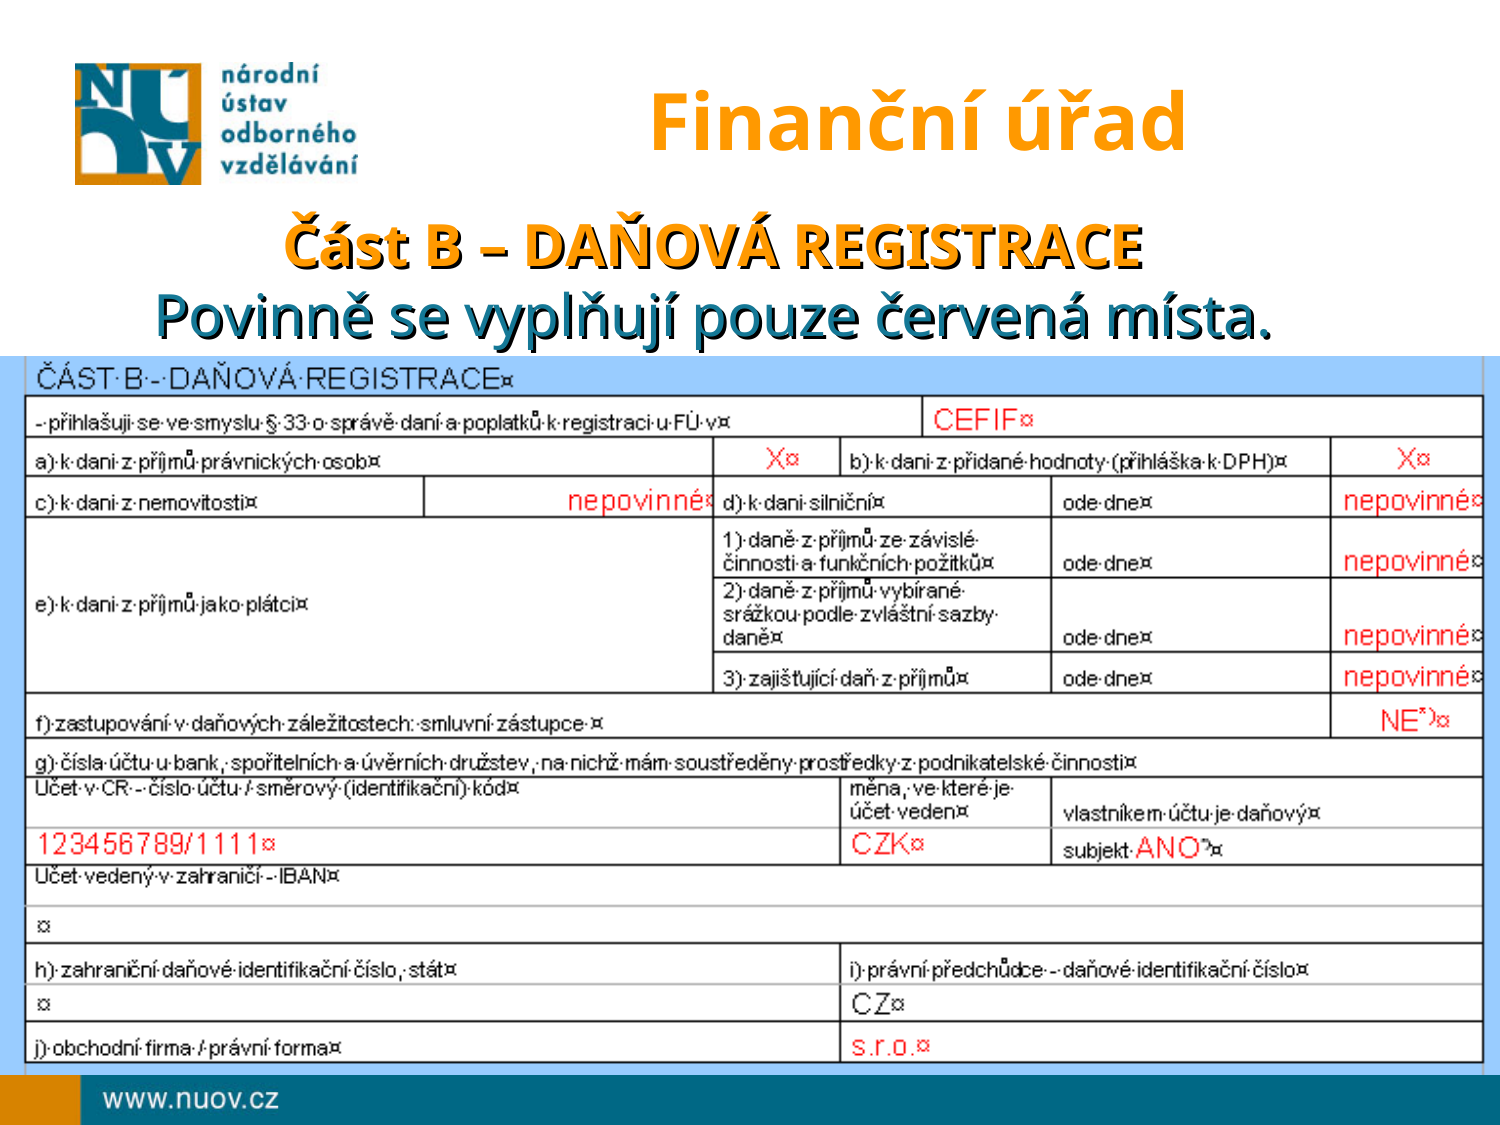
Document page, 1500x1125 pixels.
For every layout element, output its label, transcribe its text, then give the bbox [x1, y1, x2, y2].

text_box [0, 1075, 1500, 1125]
text_box Část B – DAŇOVÁ REGISTRACE Povinně se vyplňují pouze červená místa. [50, 199, 1375, 356]
text_box [75, 62, 358, 185]
title Finanční úřad [412, 50, 1425, 188]
picture [0, 356, 1500, 1075]
